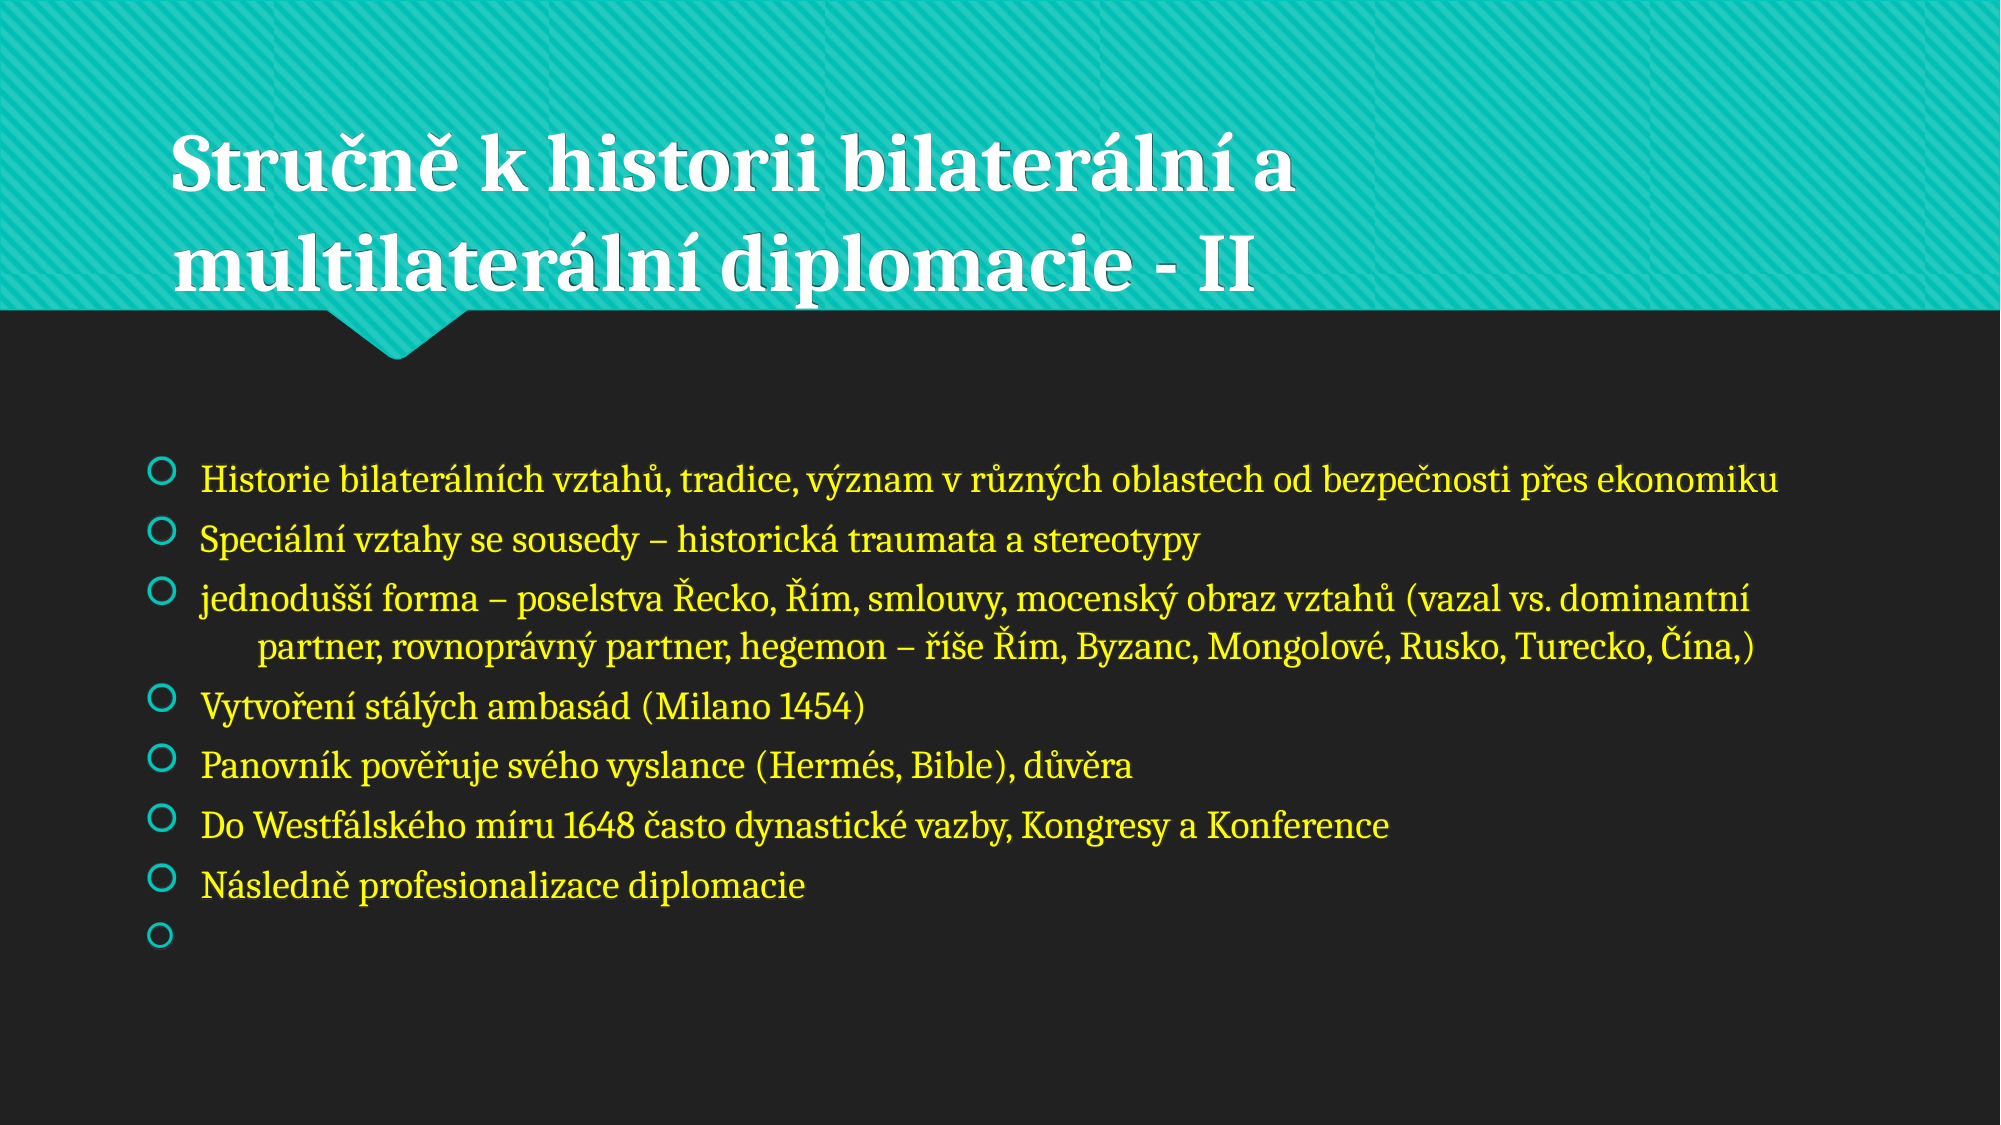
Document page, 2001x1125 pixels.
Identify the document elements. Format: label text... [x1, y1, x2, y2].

list Historie bilaterálních vztahů, tradice, význam v různých oblastech od bezpečnosti přes ekonomiku Speciální vztahy se sousedy – historická traumata a stereotypy jednodušší forma – poselstva Řecko, Řím, smlouvy, mocenský obraz vztahů (vazal vs. dominantní partner, rovnoprávný partner, hegemon – říše Řím, Byzanc, Mongolové, Rusko, Turecko, Čína,) Vytvoření stálých ambasád (Milano 1454) Panovník pověřuje svého vyslance (Hermés, Bible), důvěra Do Westfálského míru 1648 často dynastické vazby, Kongresy a Konference Následně profesionalizace diplomacie [129, 408, 1861, 1006]
title Stručně k historii bilaterální a multilaterální diplomacie - II [157, 100, 1586, 260]
